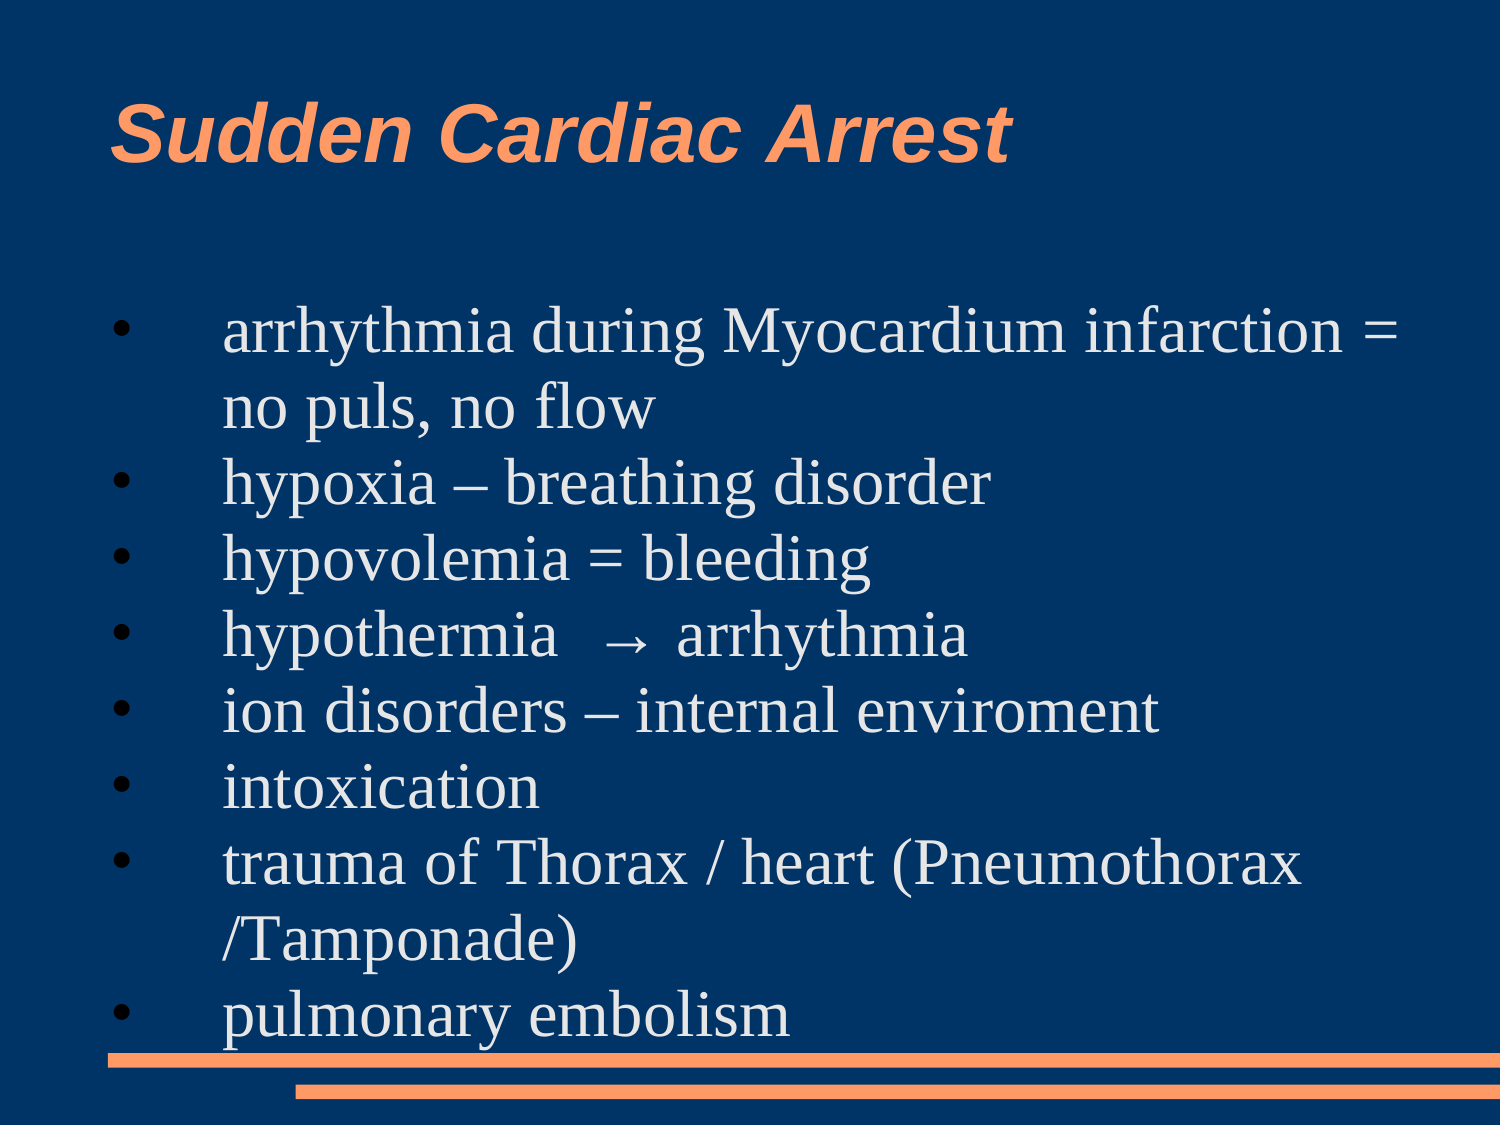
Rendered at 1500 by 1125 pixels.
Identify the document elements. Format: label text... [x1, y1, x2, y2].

list arrhythmia during Myocardium infarction = no puls, no flow hypoxia – breathing disorder hypovolemia = bleeding hypothermia → arrhythmia ion disorders – internal enviroment intoxication trauma of Thorax / heart (Pneumothorax /Tamponade) pulmonary embolism [110, 292, 1414, 1056]
title Sudden Cardiac Arrest [110, 49, 1390, 221]
